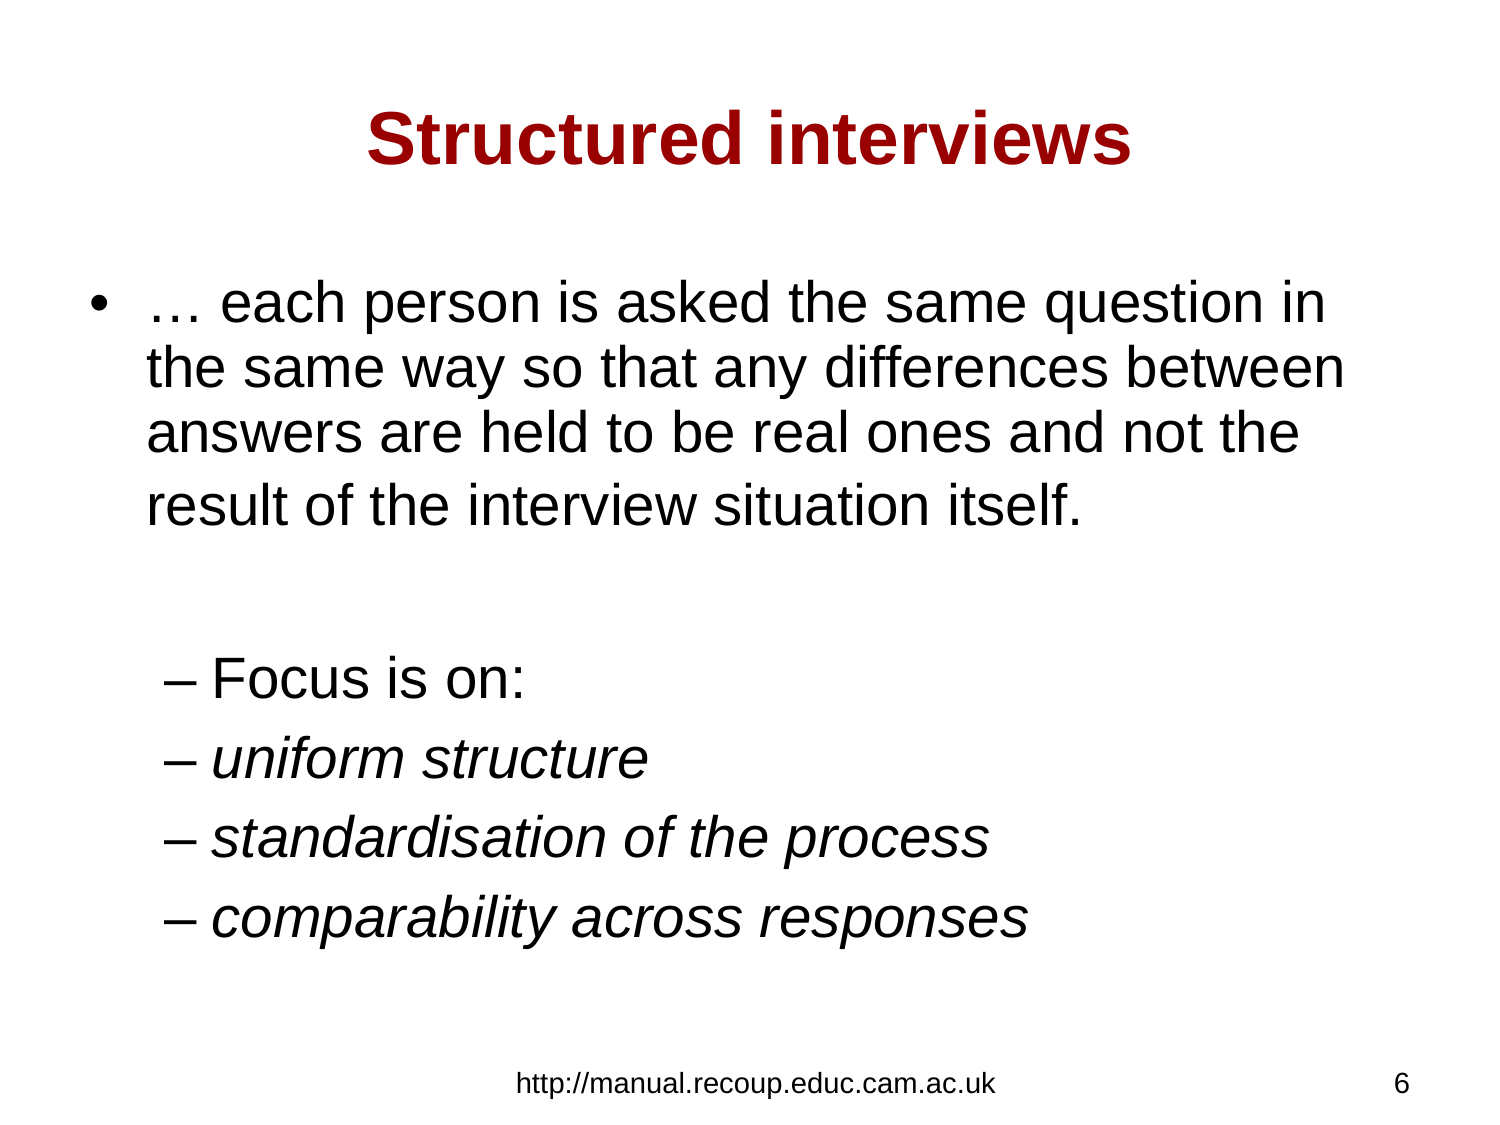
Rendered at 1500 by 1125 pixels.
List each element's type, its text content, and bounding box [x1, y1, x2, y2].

list … each person is asked the same question in the same way so that any differences between answers are held to be real ones and not the result of the interview situation itself. Focus is on: uniform structure standardisation of the process comparability across responses [75, 262, 1426, 1087]
title Structured interviews [75, 45, 1426, 233]
